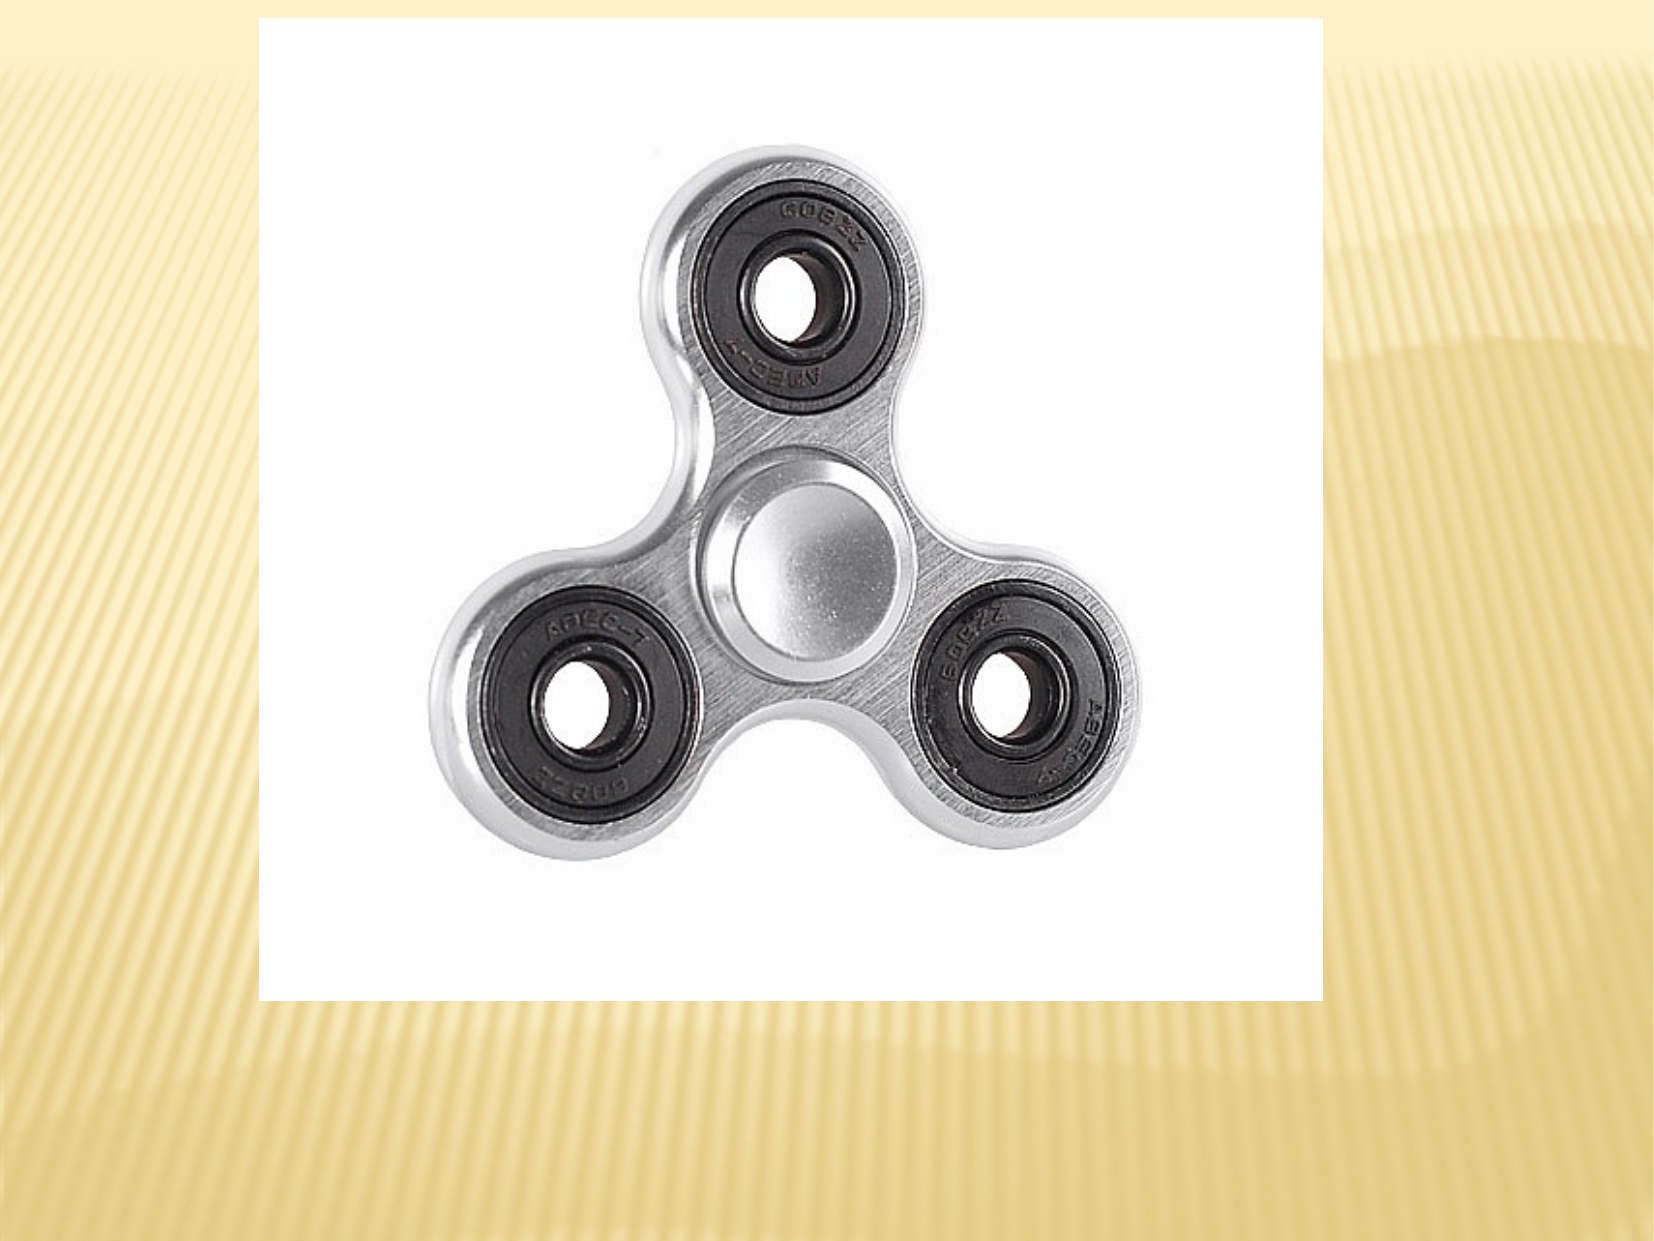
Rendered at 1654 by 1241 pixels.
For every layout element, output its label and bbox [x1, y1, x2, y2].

picture [259, 18, 1323, 1001]
